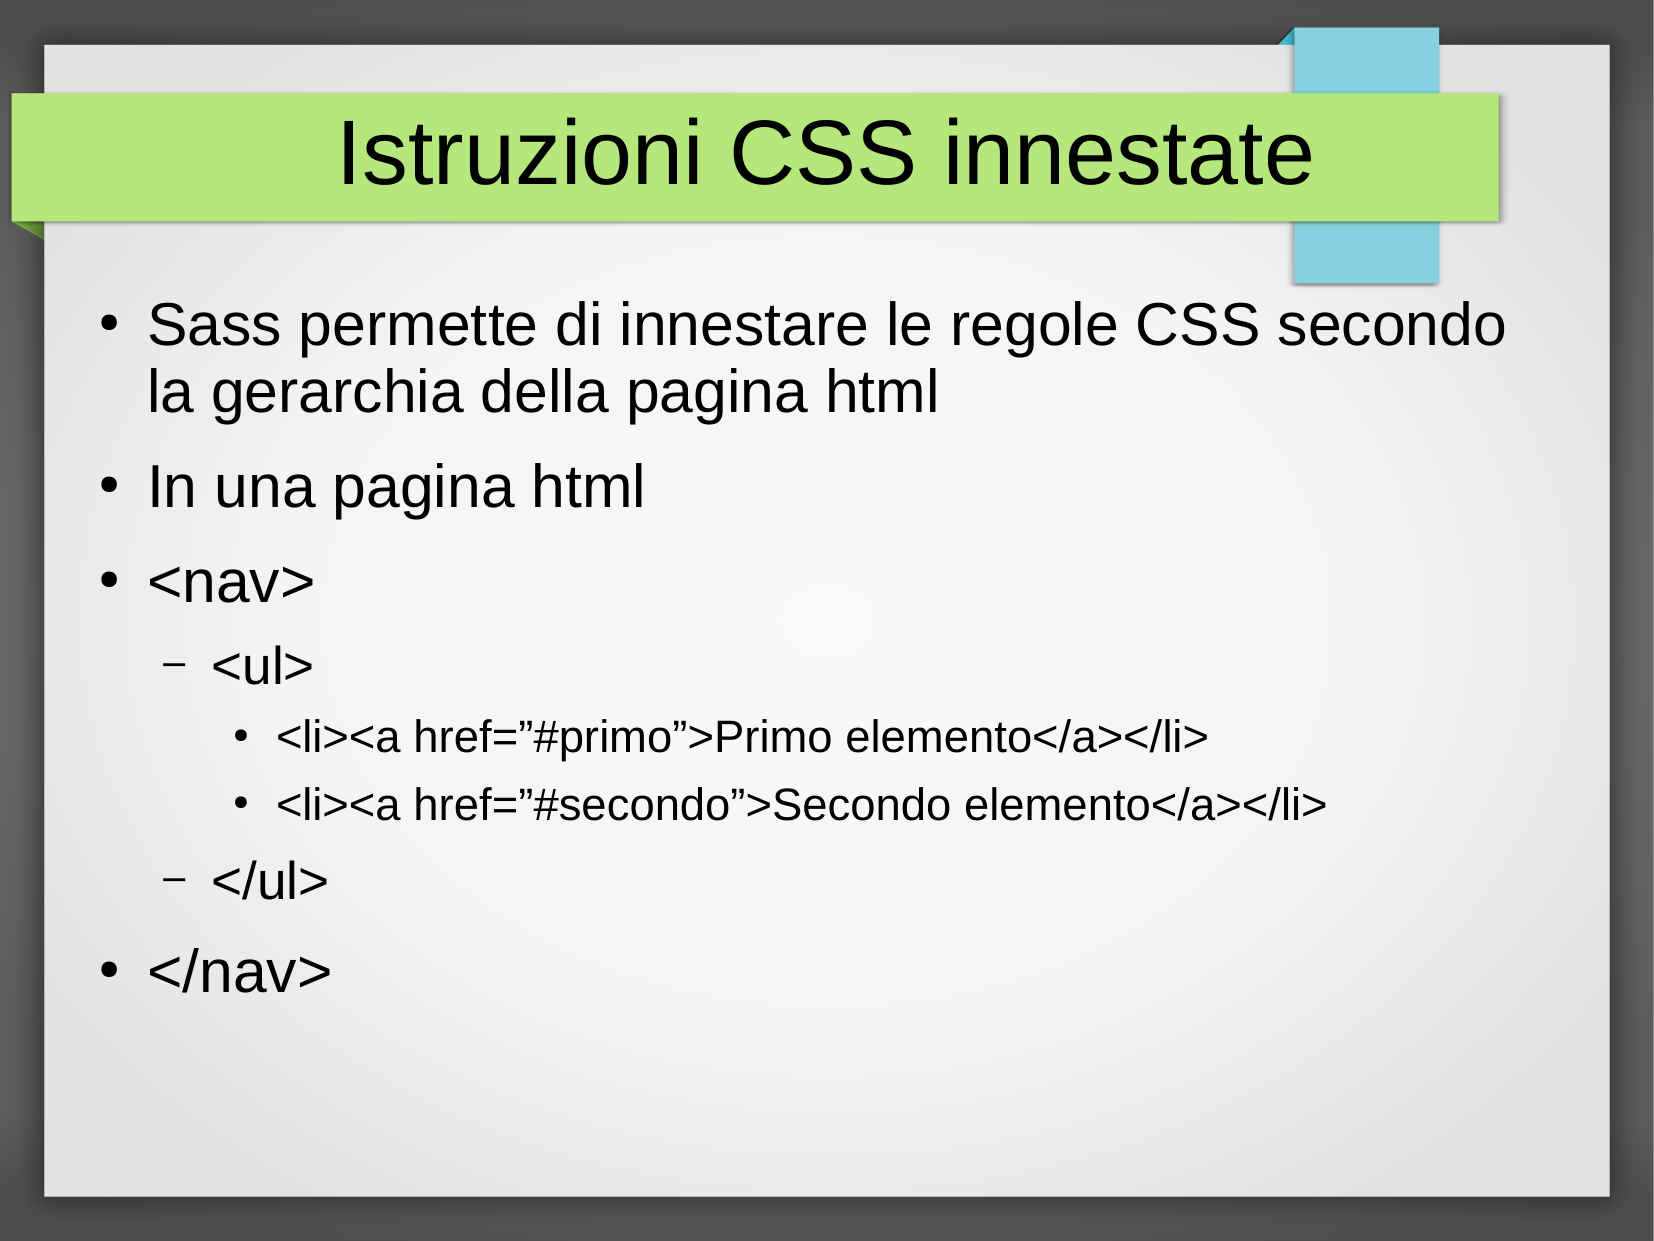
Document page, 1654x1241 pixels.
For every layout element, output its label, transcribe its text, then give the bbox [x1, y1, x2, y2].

picture [0, 0, 1654, 1241]
title Istruzioni CSS innestate [82, 49, 1571, 257]
list Sass permette di innestare le regole CSS secondo la gerarchia della pagina html In una pagina html <nav> <ul> <li><a href=”#primo”>Primo elemento</a></li> <li><a href=”#secondo”>Secondo elemento</a></li> </ul> </nav> [82, 290, 1571, 1010]
